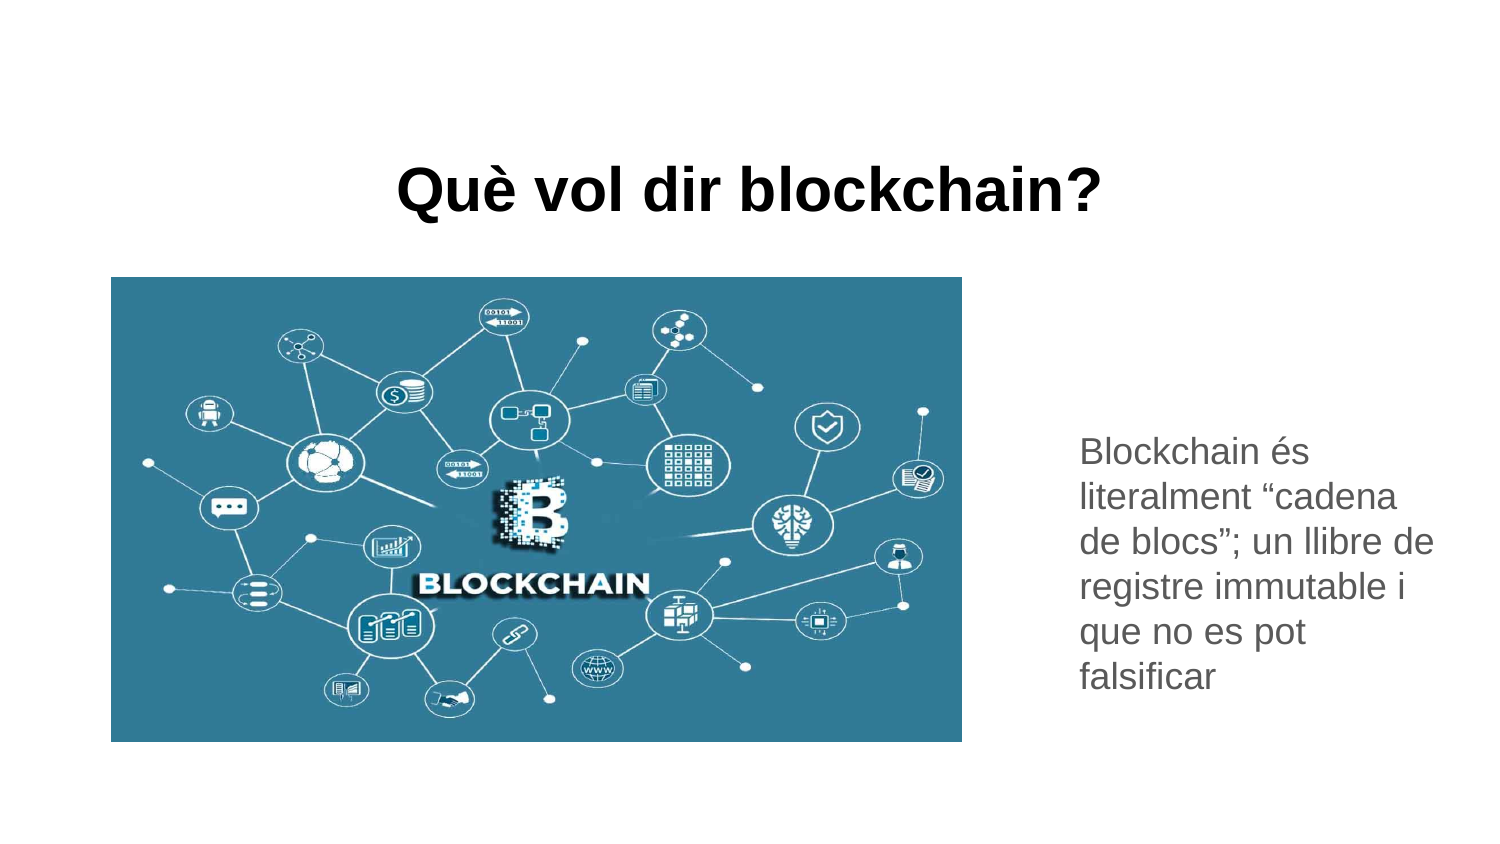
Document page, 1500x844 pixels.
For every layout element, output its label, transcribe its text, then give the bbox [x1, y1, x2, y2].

subtitle Blockchain és literalment “cadena de blocs”; un llibre de registre immutable i que no es pot falsificar [1064, 367, 1463, 565]
title Què vol dir blockchain? [51, 12, 1449, 350]
picture [111, 277, 962, 742]
